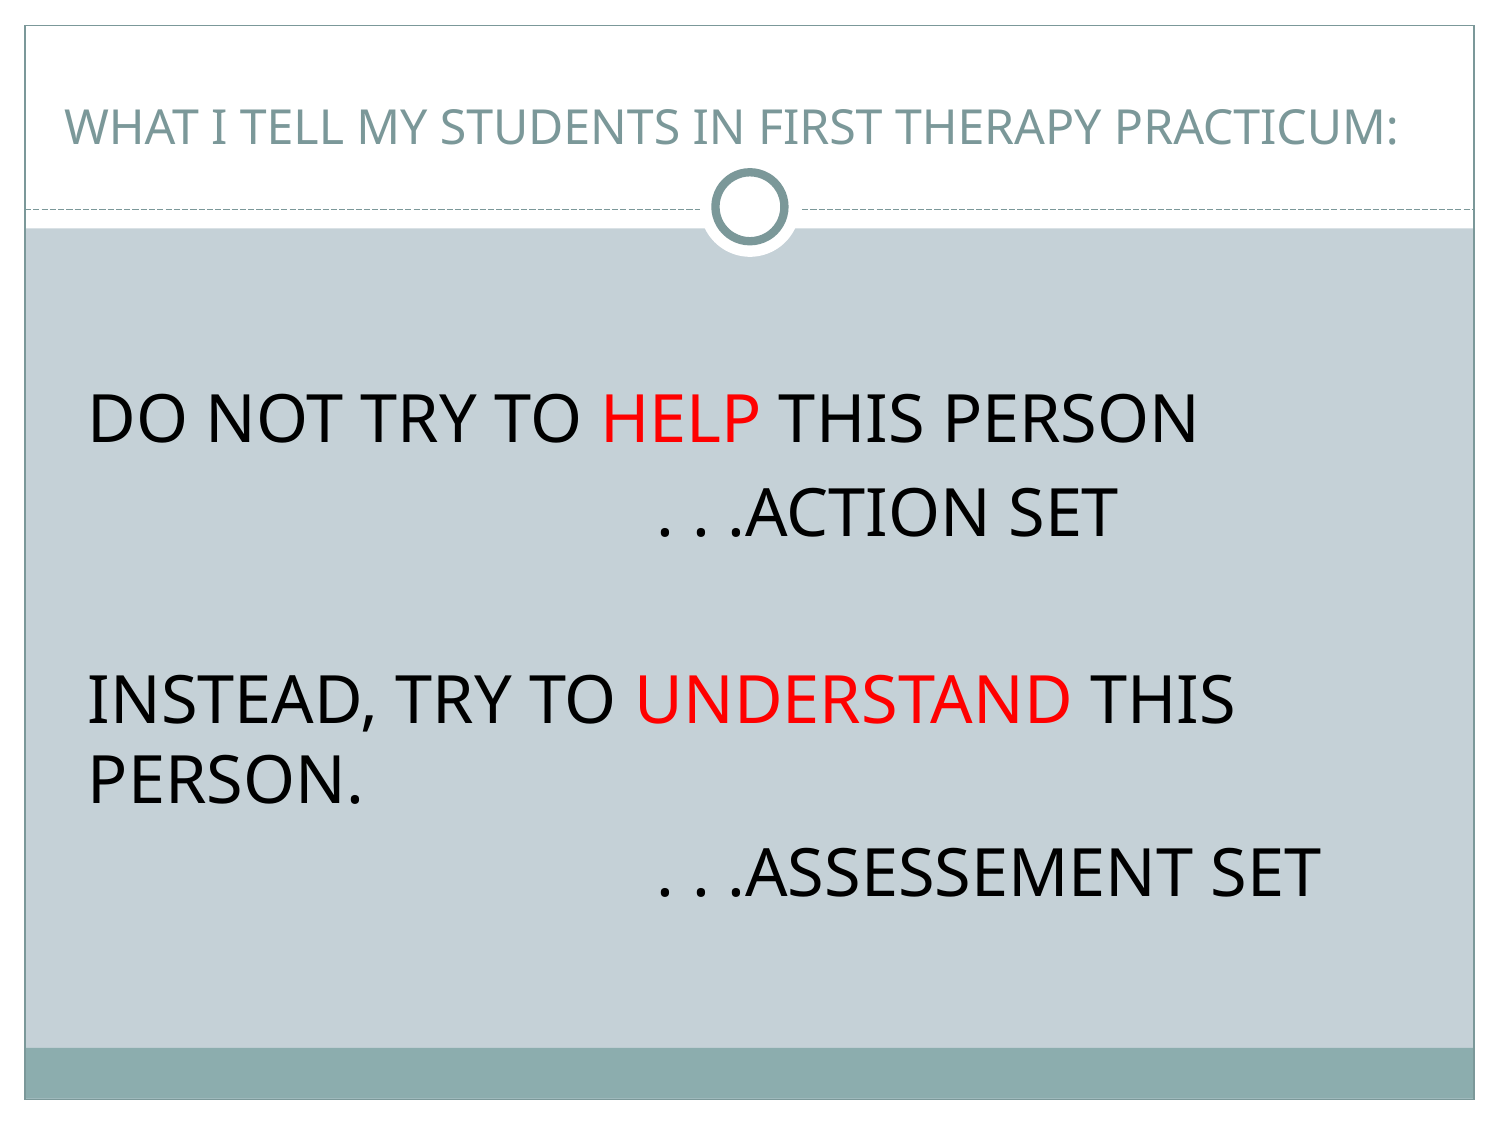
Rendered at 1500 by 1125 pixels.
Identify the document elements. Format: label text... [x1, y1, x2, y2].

title WHAT I TELL MY STUDENTS IN FIRST THERAPY PRACTICUM: [49, 37, 1450, 162]
list DO NOT TRY TO HELP THIS PERSON . . .ACTION SET INSTEAD, TRY TO UNDERSTAND THIS PERSON. . . .ASSESSEMENT SET [72, 368, 1456, 1105]
